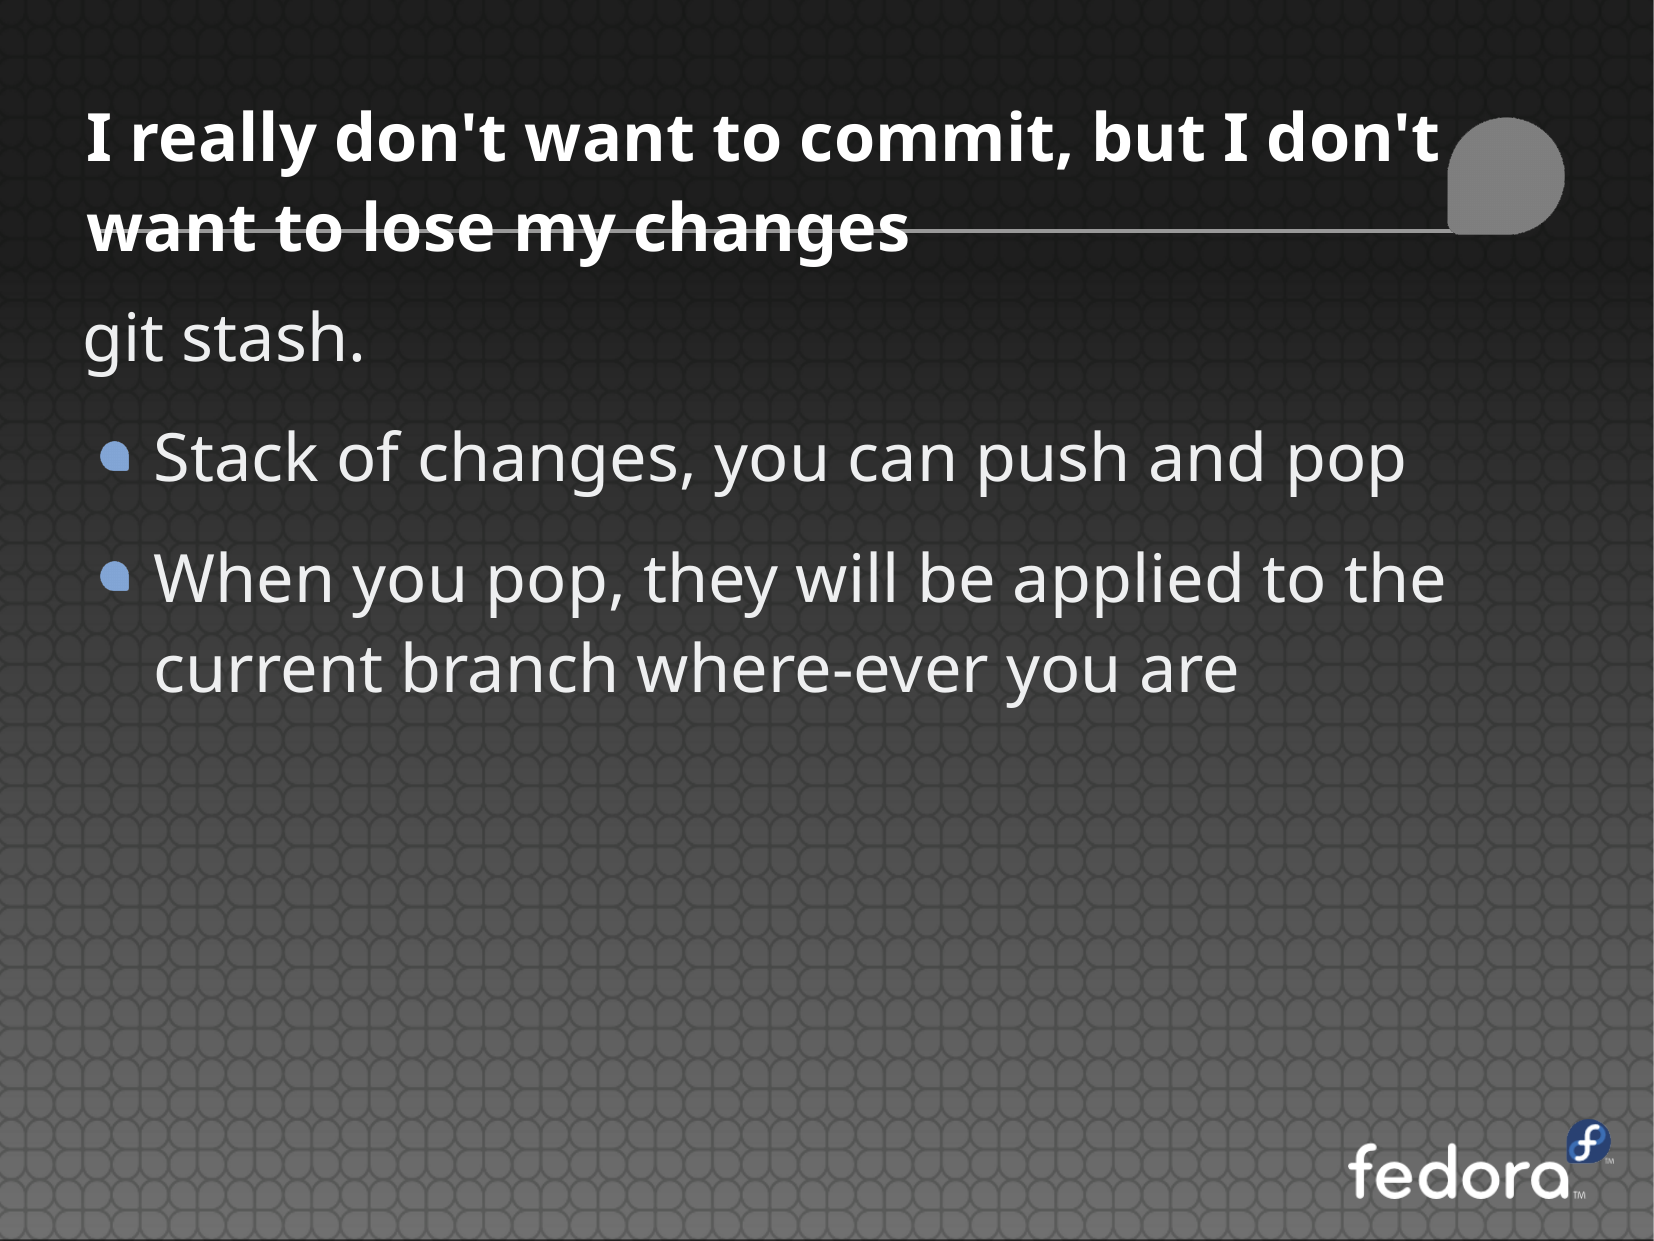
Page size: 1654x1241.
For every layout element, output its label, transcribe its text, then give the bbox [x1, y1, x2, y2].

picture [0, 0, 1654, 1241]
list git stash. Stack of changes, you can push and pop When you pop, they will be applied to the current branch where-ever you are [82, 290, 1571, 1109]
title I really don't want to commit, but I don't want to lose my changes [86, 102, 1576, 259]
